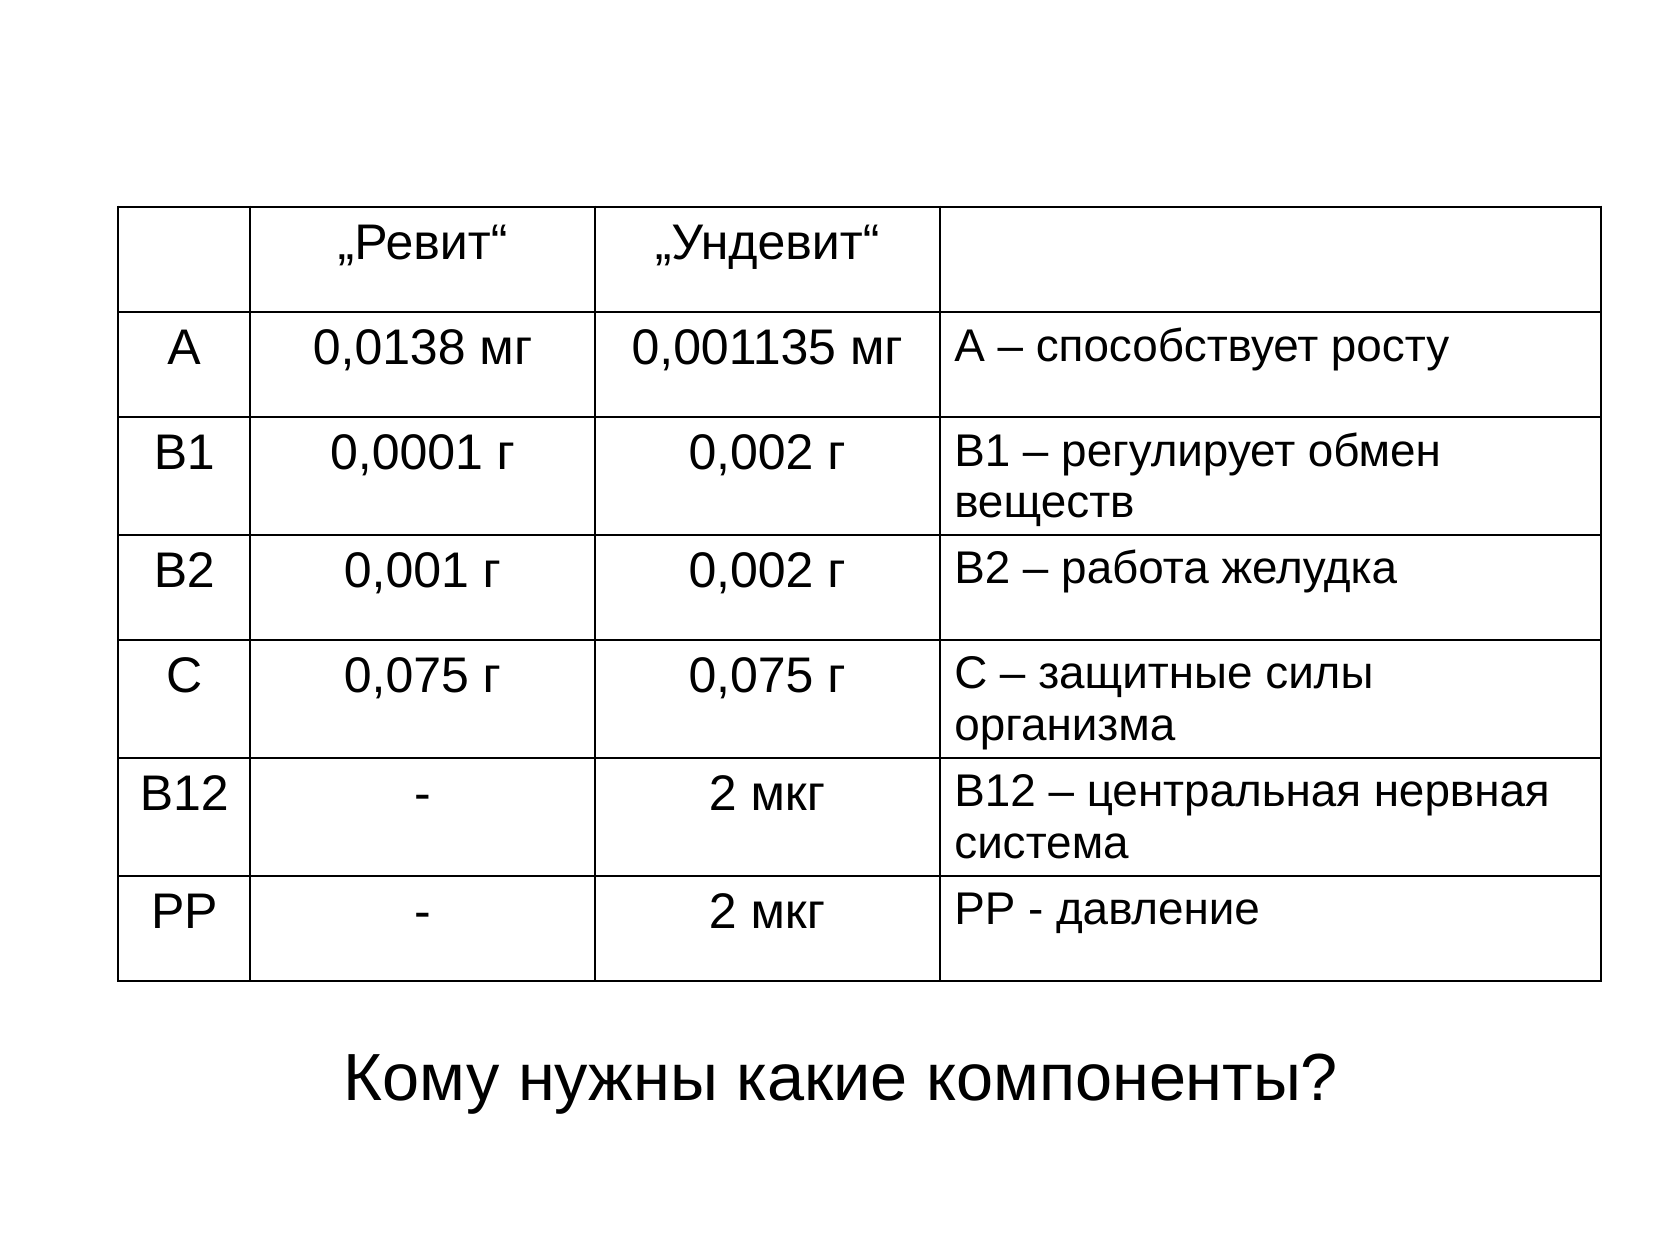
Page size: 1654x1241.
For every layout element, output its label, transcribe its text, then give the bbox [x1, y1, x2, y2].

table_cell 0,001135 мг [596, 313, 939, 416]
table_cell В2 [119, 536, 249, 639]
table_cell 0,001 г [251, 536, 594, 639]
table_header [941, 208, 1600, 311]
table_cell 0,075 г [251, 641, 594, 757]
table_cell 0,0001 г [251, 418, 594, 534]
table_cell 2 мкг [596, 759, 939, 875]
table_cell В1 [119, 418, 249, 534]
table_cell С [119, 641, 249, 757]
table_cell 0,002 г [596, 418, 939, 534]
table_cell РР - давление [941, 877, 1600, 980]
table_cell - [251, 759, 594, 875]
table_cell А [119, 313, 249, 416]
table_cell В12 [119, 759, 249, 875]
table_cell 0,002 г [596, 536, 939, 639]
table_cell 0,0138 мг [251, 313, 594, 416]
table_cell 0,075 г [596, 641, 939, 757]
table_header [119, 208, 249, 311]
table_header „Ревит“ [251, 208, 594, 311]
table_cell А – способствует росту [941, 313, 1600, 416]
table_cell В1 – регулирует обмен веществ [941, 418, 1600, 534]
table_cell В2 – работа желудка [941, 536, 1600, 639]
table_cell РР [119, 877, 249, 980]
table_cell В12 – центральная нервная система [941, 759, 1600, 875]
table_header „Ундевит“ [596, 208, 939, 311]
table_cell - [251, 877, 594, 980]
table_cell 2 мкг [596, 877, 939, 980]
subtitle Кому нужны какие компоненты? [88, 1003, 1595, 1152]
table_cell С – защитные силы организма [941, 641, 1600, 757]
